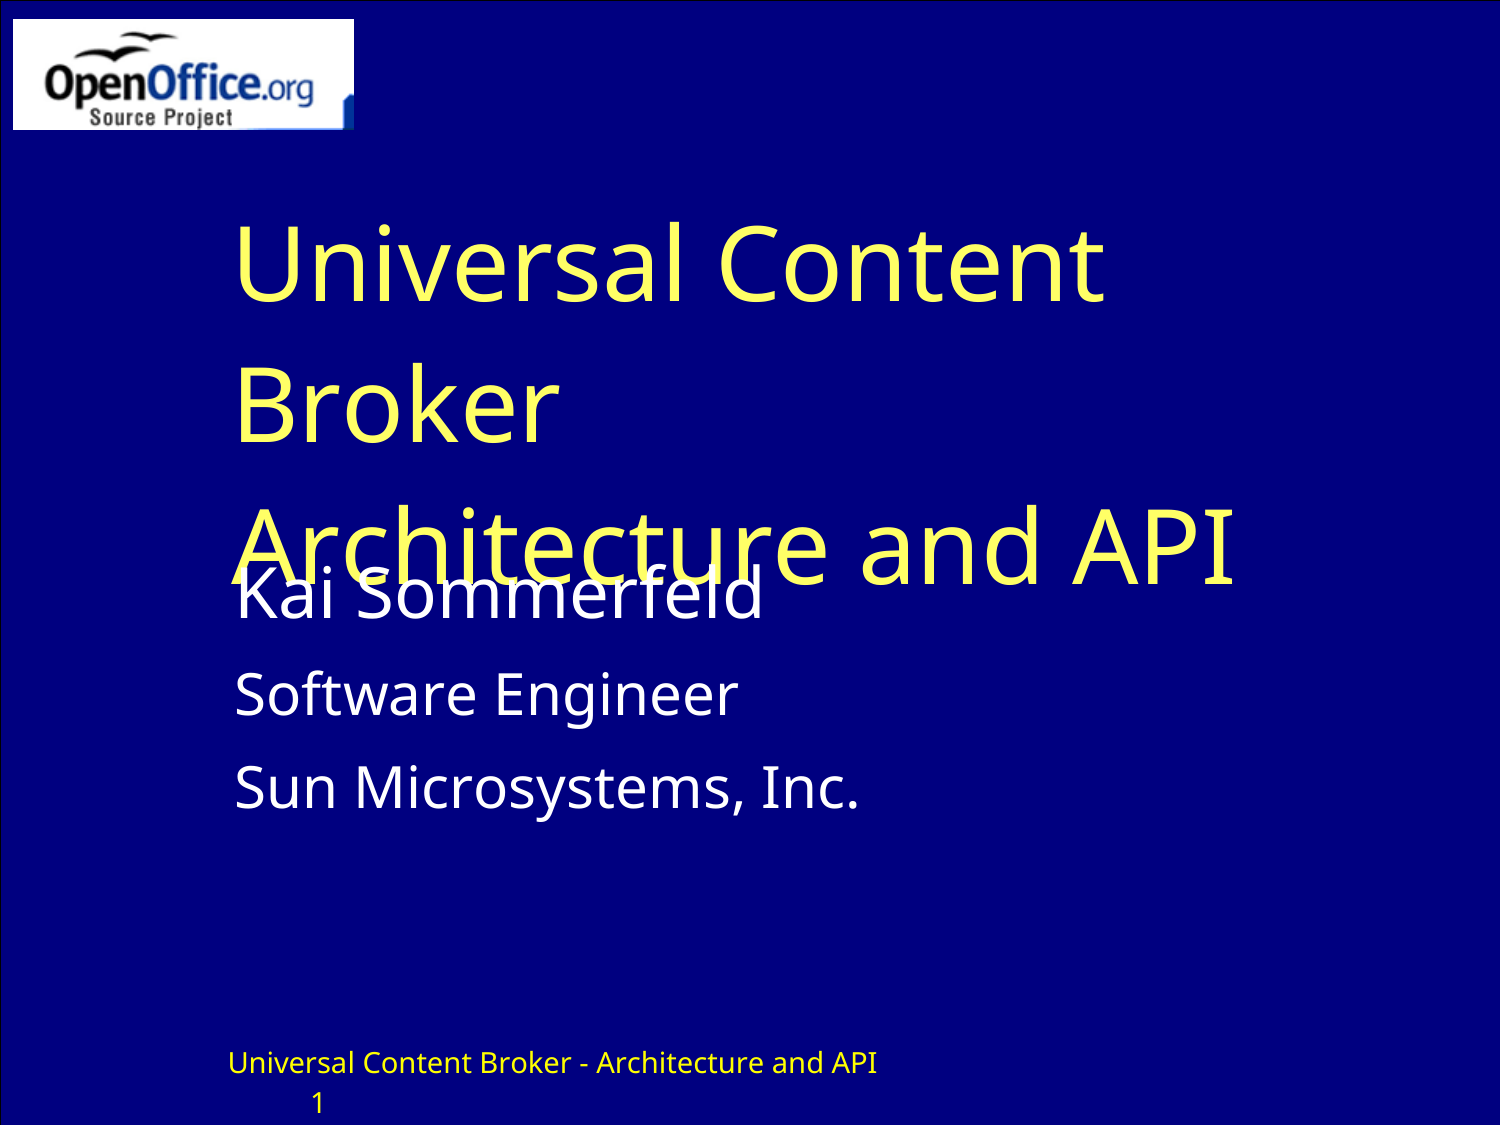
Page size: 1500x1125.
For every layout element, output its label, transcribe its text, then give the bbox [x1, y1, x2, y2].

picture [13, 19, 354, 130]
text_box Kai Sommerfeld Software Engineer Sun Microsystems, Inc. [234, 542, 974, 769]
title Universal Content Broker Architecture and API [231, 190, 1310, 413]
